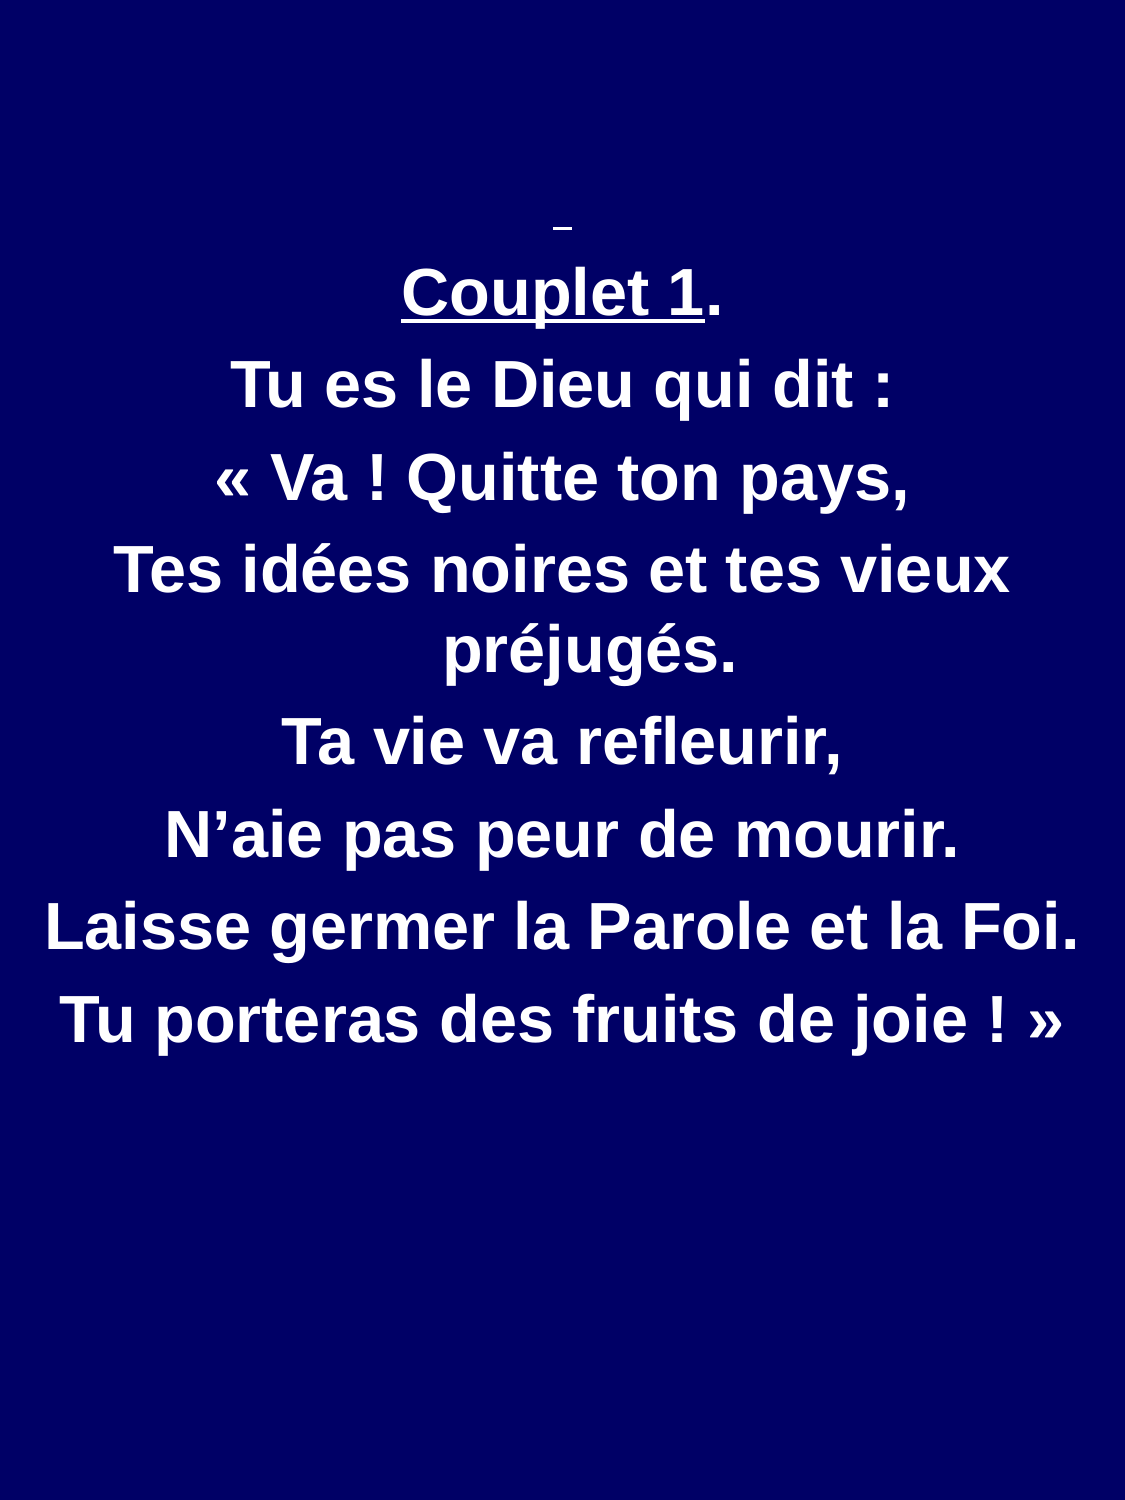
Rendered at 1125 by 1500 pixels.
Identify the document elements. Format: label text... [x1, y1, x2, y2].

text_box Couplet 1. Tu es le Dieu qui dit : « Va ! Quitte ton pays, Tes idées noires et tes vieux préjugés. Ta vie va refleurir, N’aie pas peur de mourir. Laisse germer la Parole et la Foi. Tu porteras des fruits de joie ! » [0, 91, 1125, 1335]
